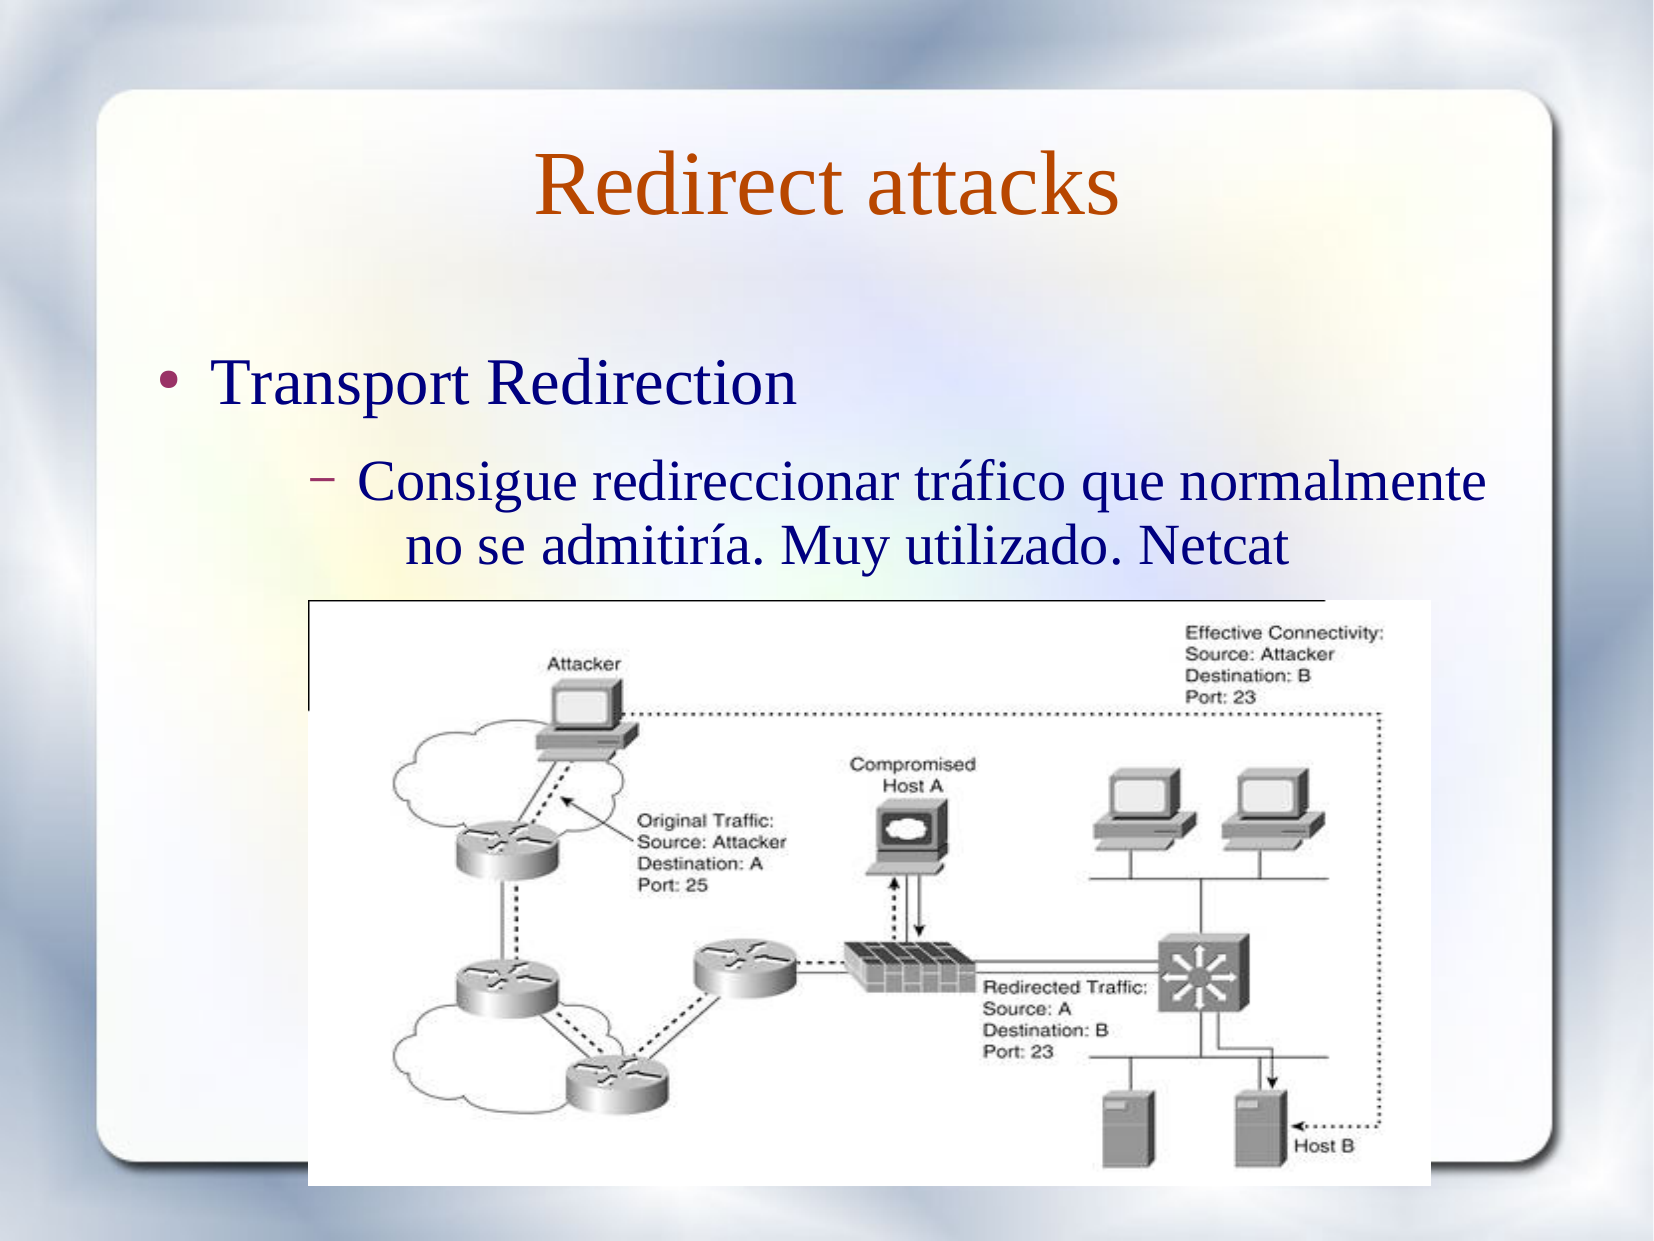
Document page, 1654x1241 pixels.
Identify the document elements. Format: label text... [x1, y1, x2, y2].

picture [0, 0, 1654, 1241]
title Redirect attacks [121, 132, 1534, 235]
list Transport Redirection Consigue redireccionar tráfico que normalmente no se admitiría. Muy utilizado. Netcat [121, 344, 1534, 1149]
